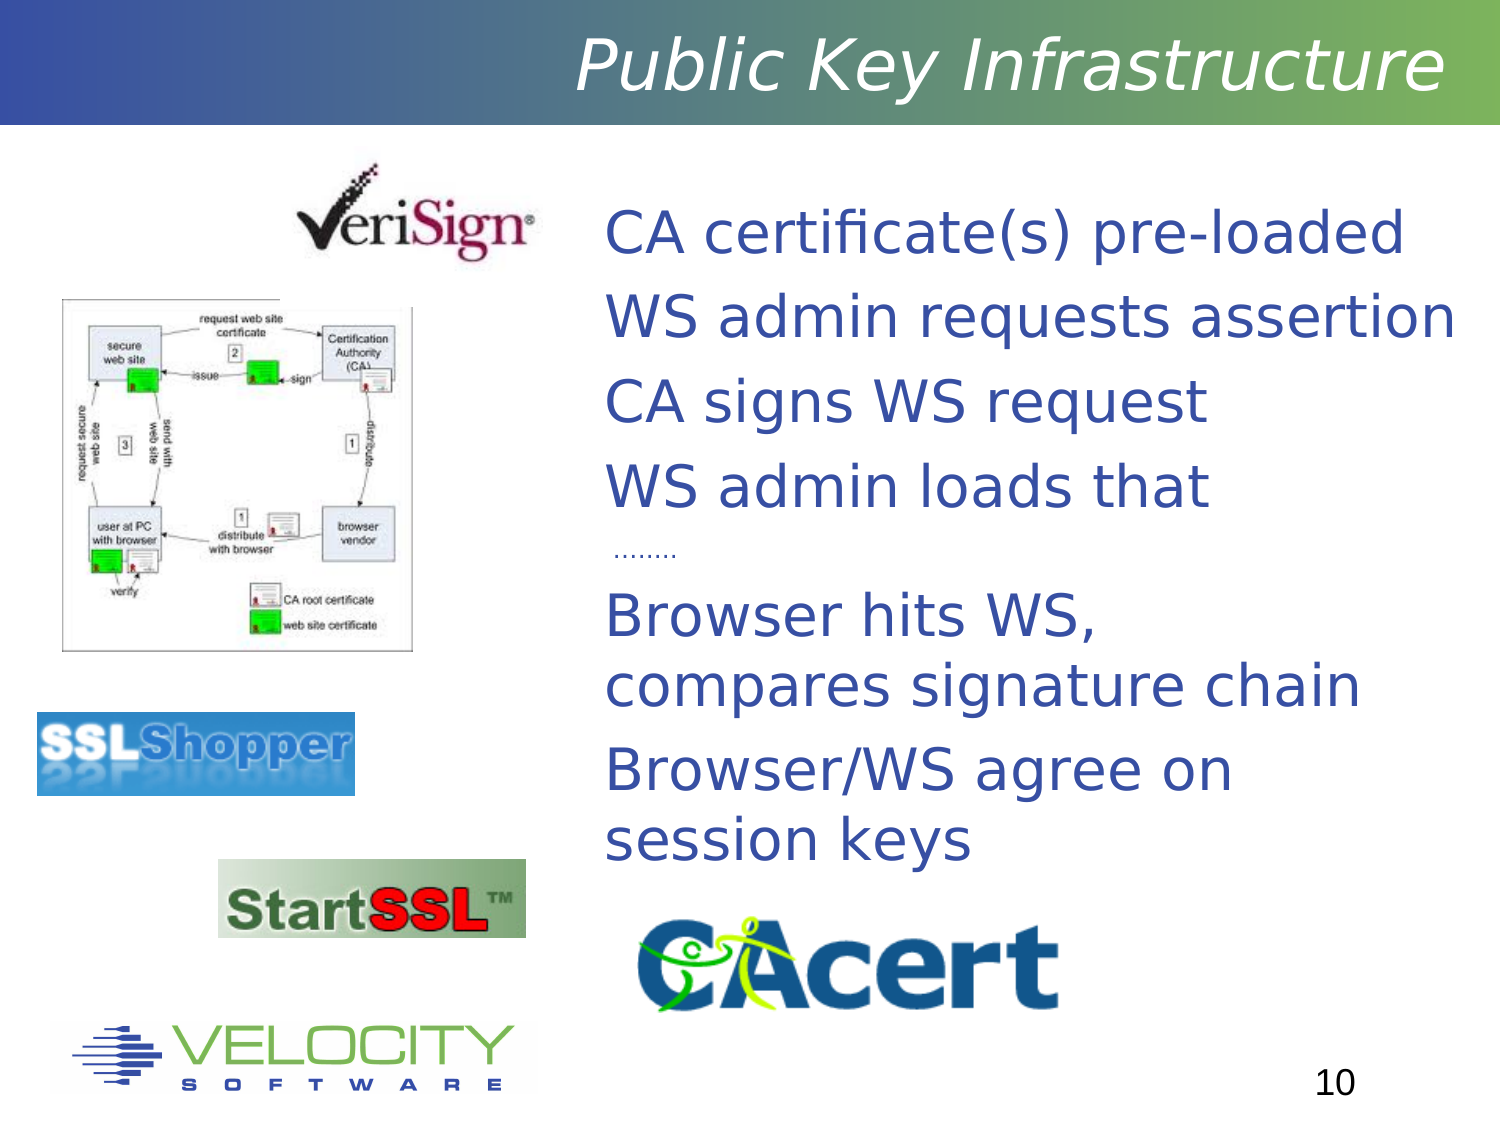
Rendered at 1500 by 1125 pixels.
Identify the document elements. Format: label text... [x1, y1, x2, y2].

picture [218, 859, 526, 938]
title Public Key Infrastructure [62, 12, 1463, 113]
picture [62, 146, 543, 652]
list CA certificate(s) pre-loaded WS admin requests assertion CA signs WS request WS admin loads that …..... Browser hits WS, compares signature chain Browser/WS agree on session keys [562, 187, 1500, 988]
picture [37, 712, 355, 796]
picture [637, 915, 1060, 1013]
picture [50, 1021, 538, 1094]
